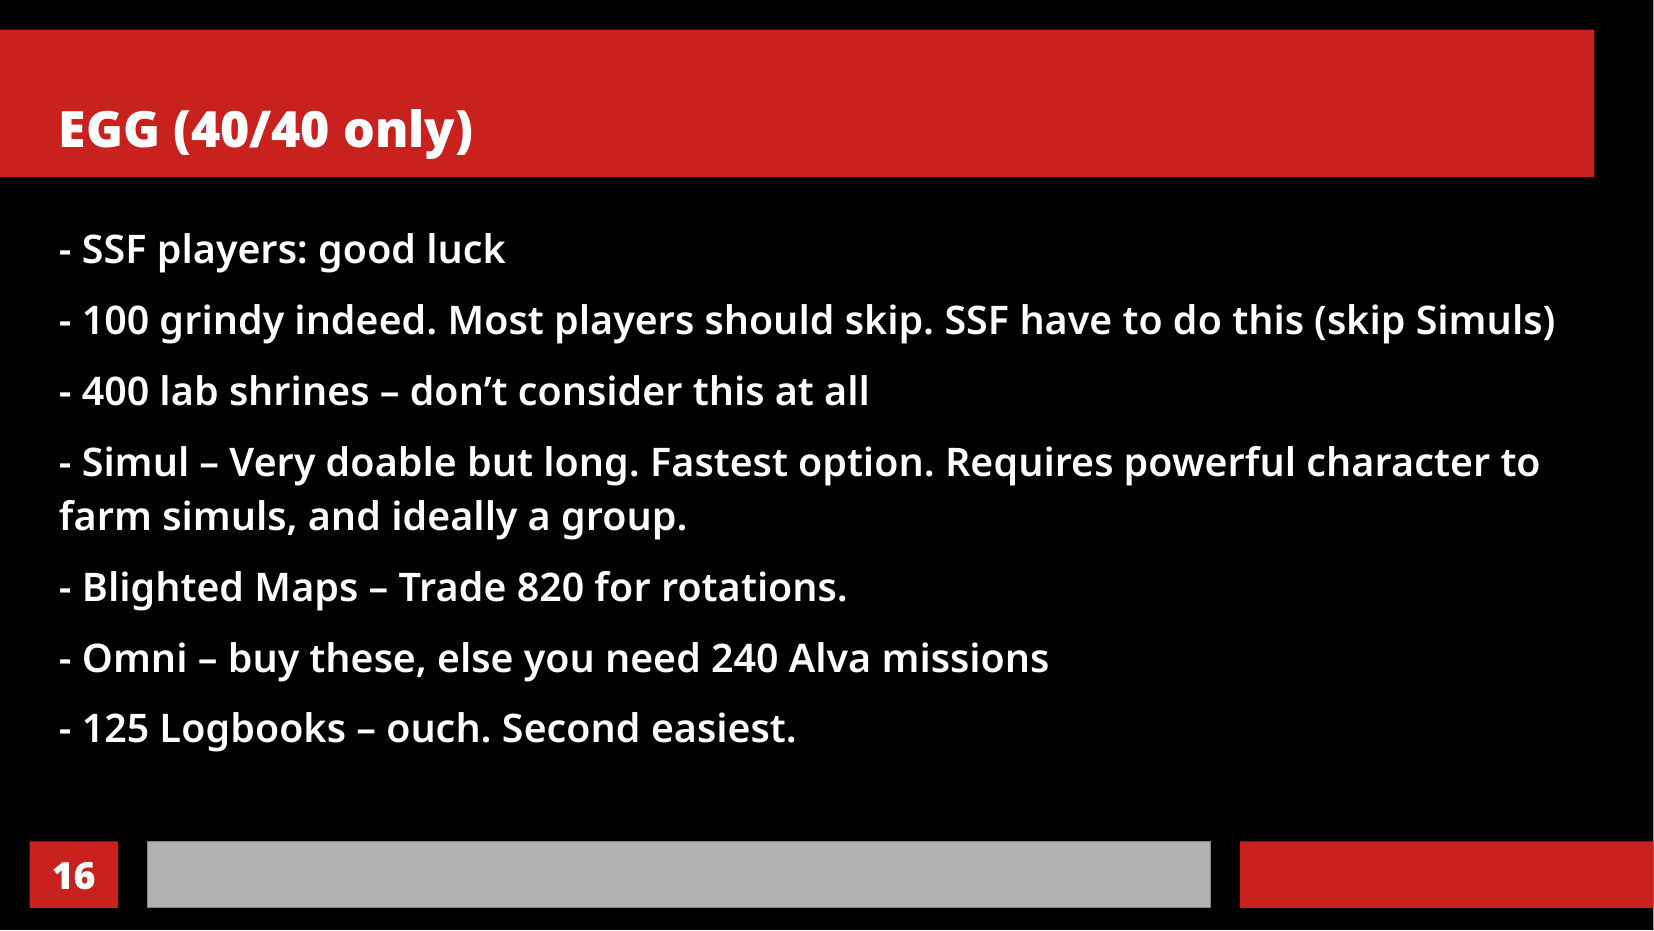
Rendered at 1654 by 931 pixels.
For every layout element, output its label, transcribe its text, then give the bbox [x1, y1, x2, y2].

title EGG (40/40 only) [59, 44, 1595, 163]
list - SSF players: good luck - 100 grindy indeed. Most players should skip. SSF have to do this (skip Simuls) - 400 lab shrines – don’t consider this at all - Simul – Very doable but long. Fastest option. Requires powerful character to farm simuls, and ideally a group. - Blighted Maps – Trade 820 for rotations. - Omni – buy these, else you need 240 Alva missions - 125 Logbooks – ouch. Second easiest. [59, 221, 1565, 798]
